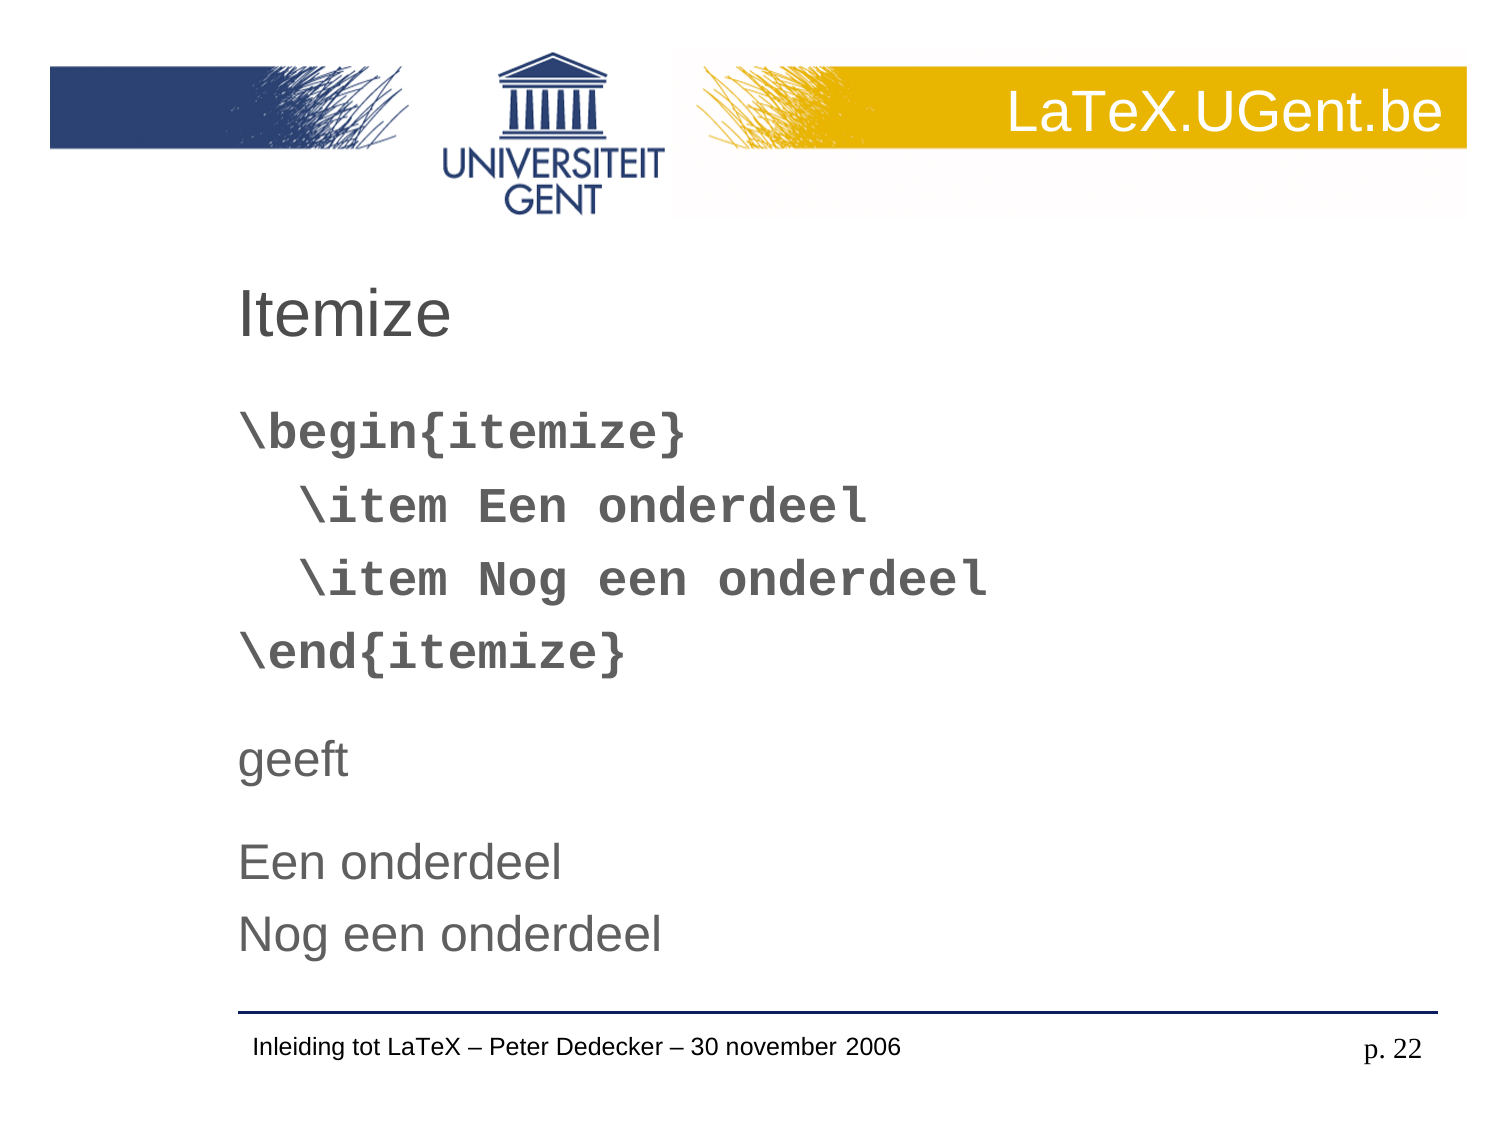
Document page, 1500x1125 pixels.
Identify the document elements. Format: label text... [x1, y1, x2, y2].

title Itemize [237, 219, 1438, 406]
list \begin{itemize} \item Een onderdeel \item Nog een onderdeel \end{itemize} geeft Een onderdeel Nog een onderdeel [237, 406, 1438, 1022]
picture [50, 49, 1467, 219]
